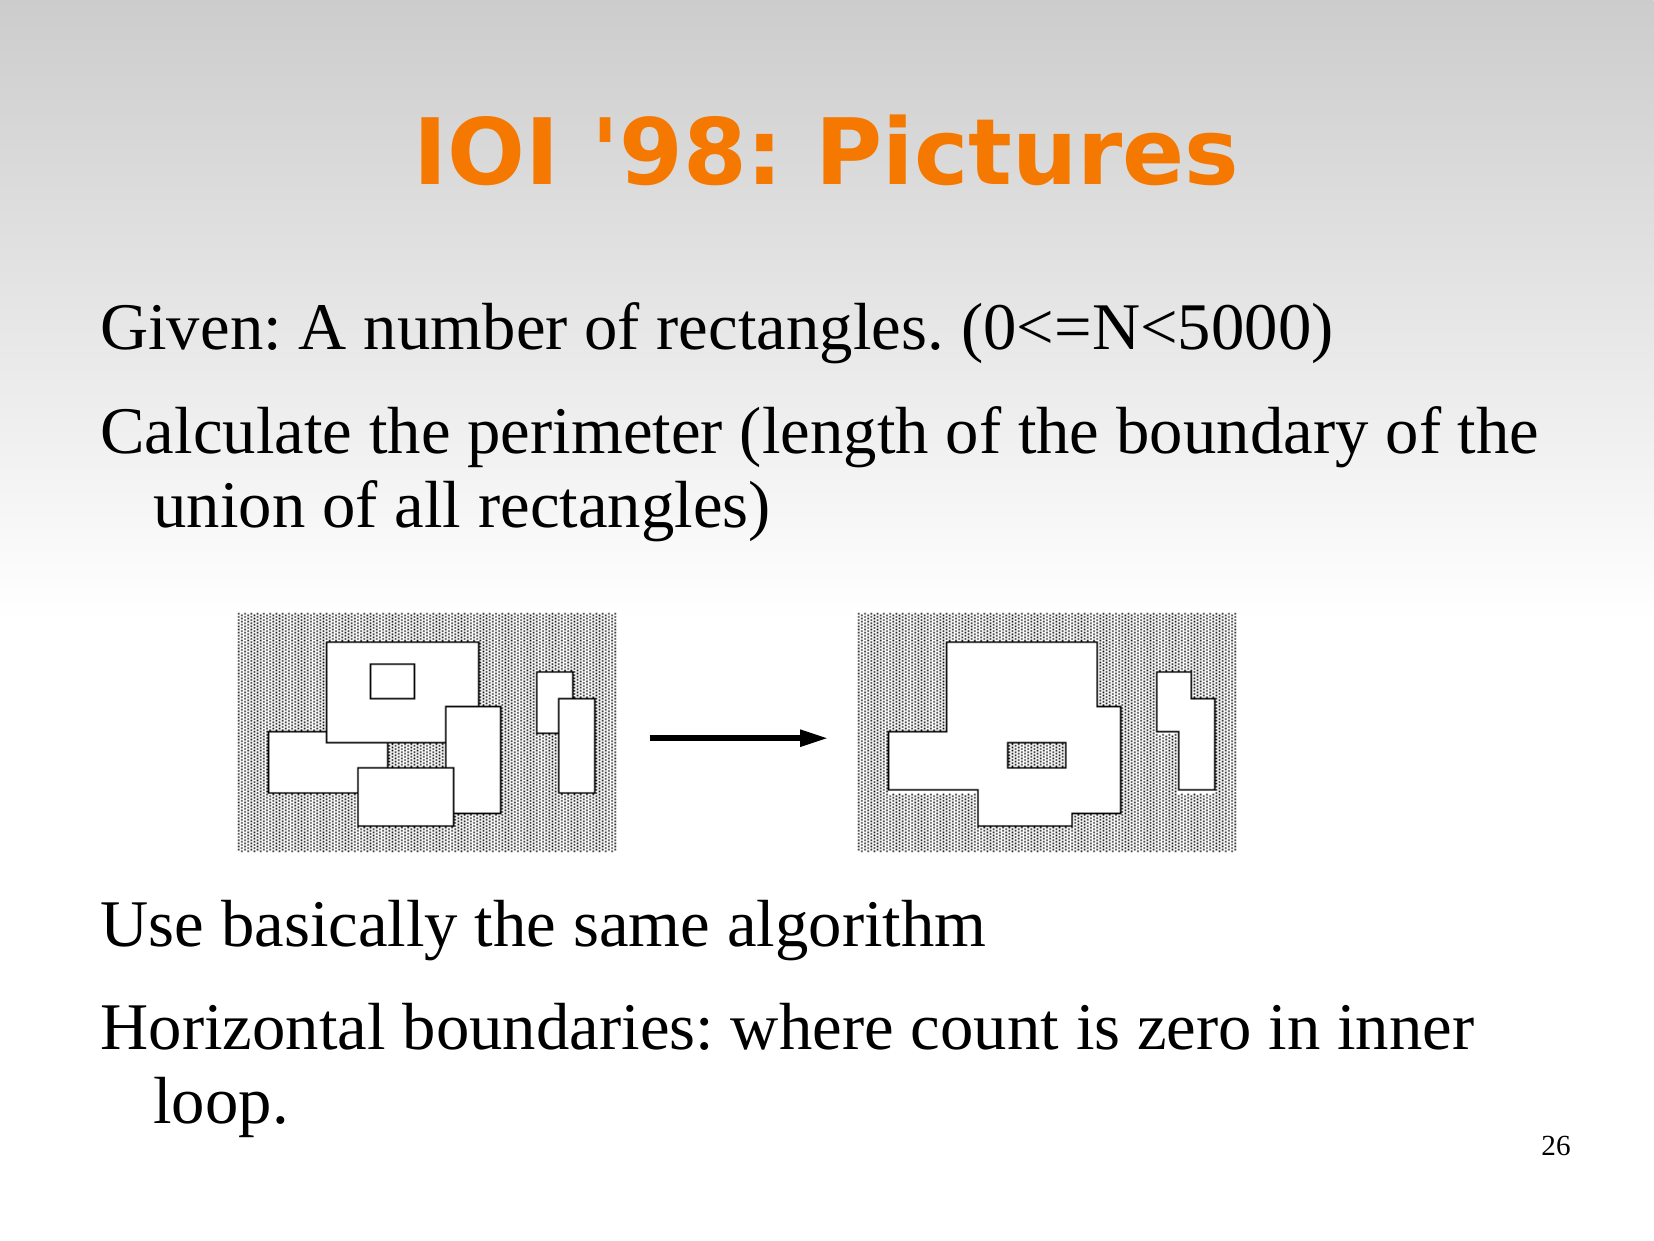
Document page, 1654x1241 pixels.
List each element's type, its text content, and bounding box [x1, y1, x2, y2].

list Given: A number of rectangles. (0<=N<5000) Calculate the perimeter (length of the boundary of the union of all rectangles) [82, 290, 1571, 591]
title IOI '98: Pictures [82, 49, 1571, 257]
list Use basically the same algorithm Horizontal boundaries: where count is zero in inner loop. [82, 886, 1571, 1188]
picture [852, 607, 1241, 857]
picture [232, 607, 621, 857]
